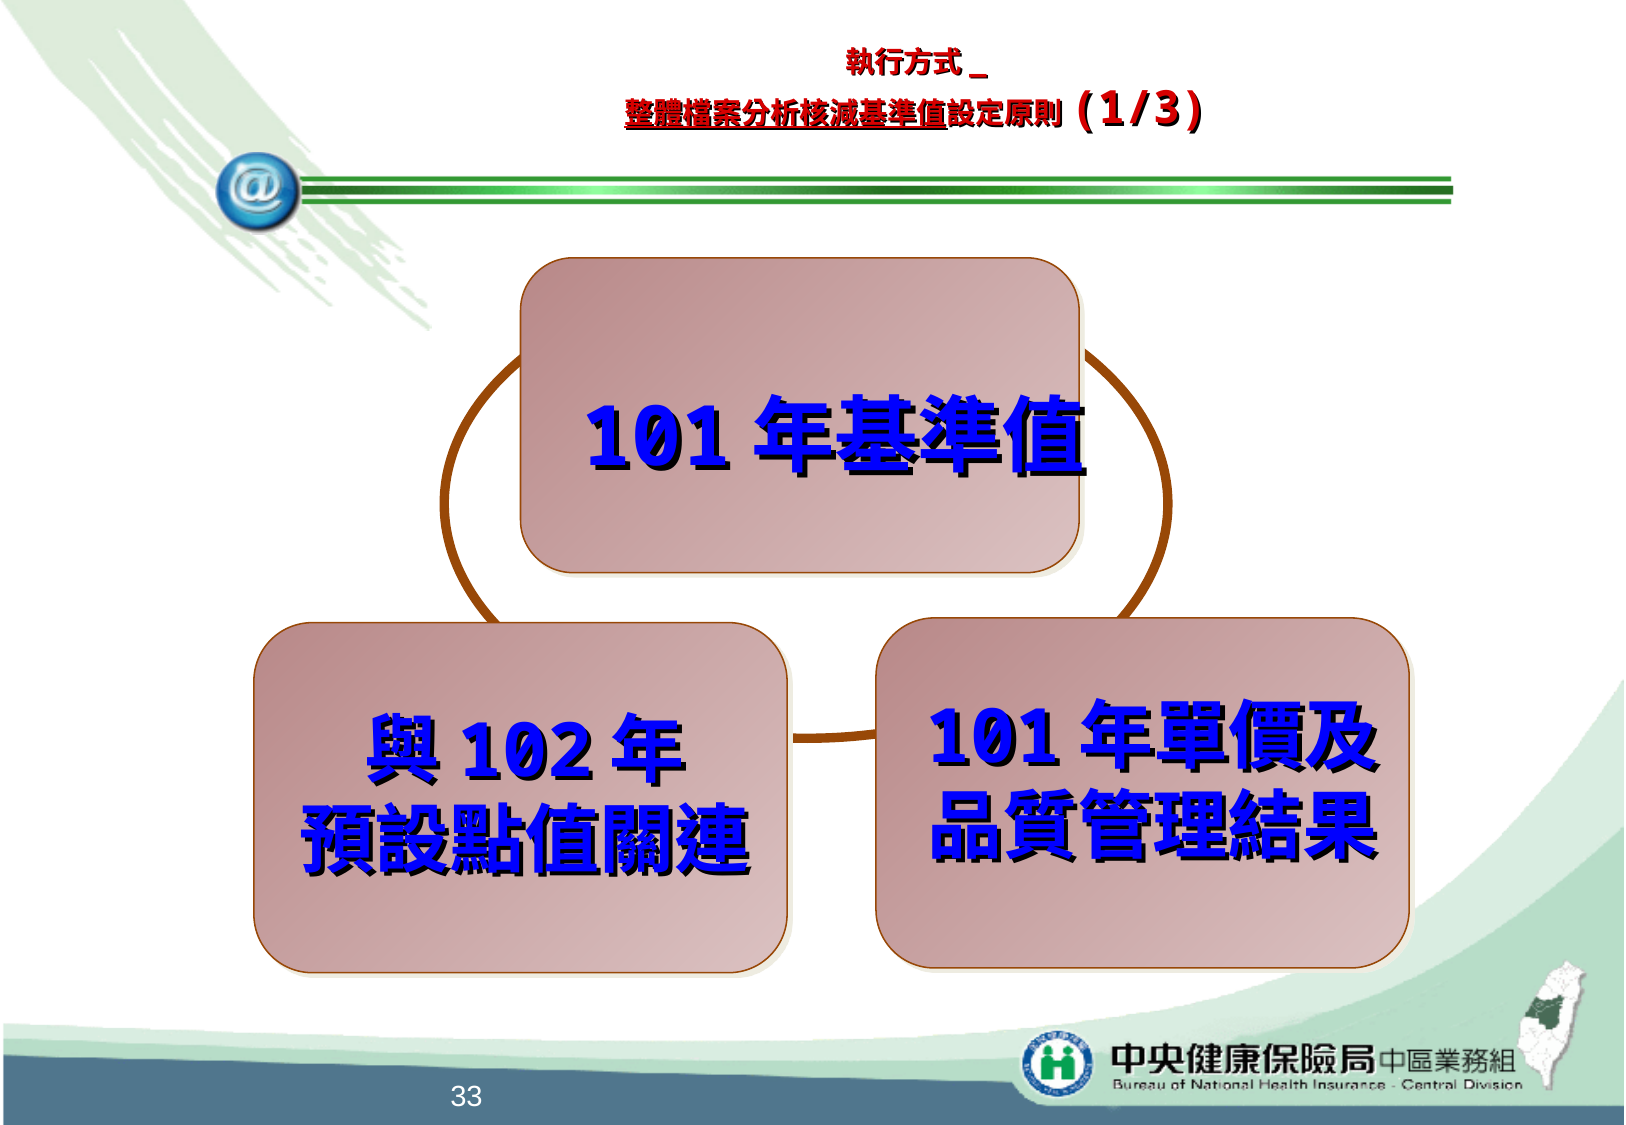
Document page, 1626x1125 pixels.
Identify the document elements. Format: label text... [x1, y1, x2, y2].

text_box 101年基準值 [566, 375, 1099, 490]
text_box 101年單價及品質管理結果 [906, 680, 1398, 875]
text_box [875, 617, 1410, 968]
text_box [520, 257, 1080, 573]
text_box [435, 1065, 815, 1125]
text_box [253, 622, 788, 973]
title 執行方式_ 整體檔案分析核減基準值設定原則(1/3) [222, 0, 1610, 176]
text_box 與102年 預設點值關連 [284, 694, 765, 889]
